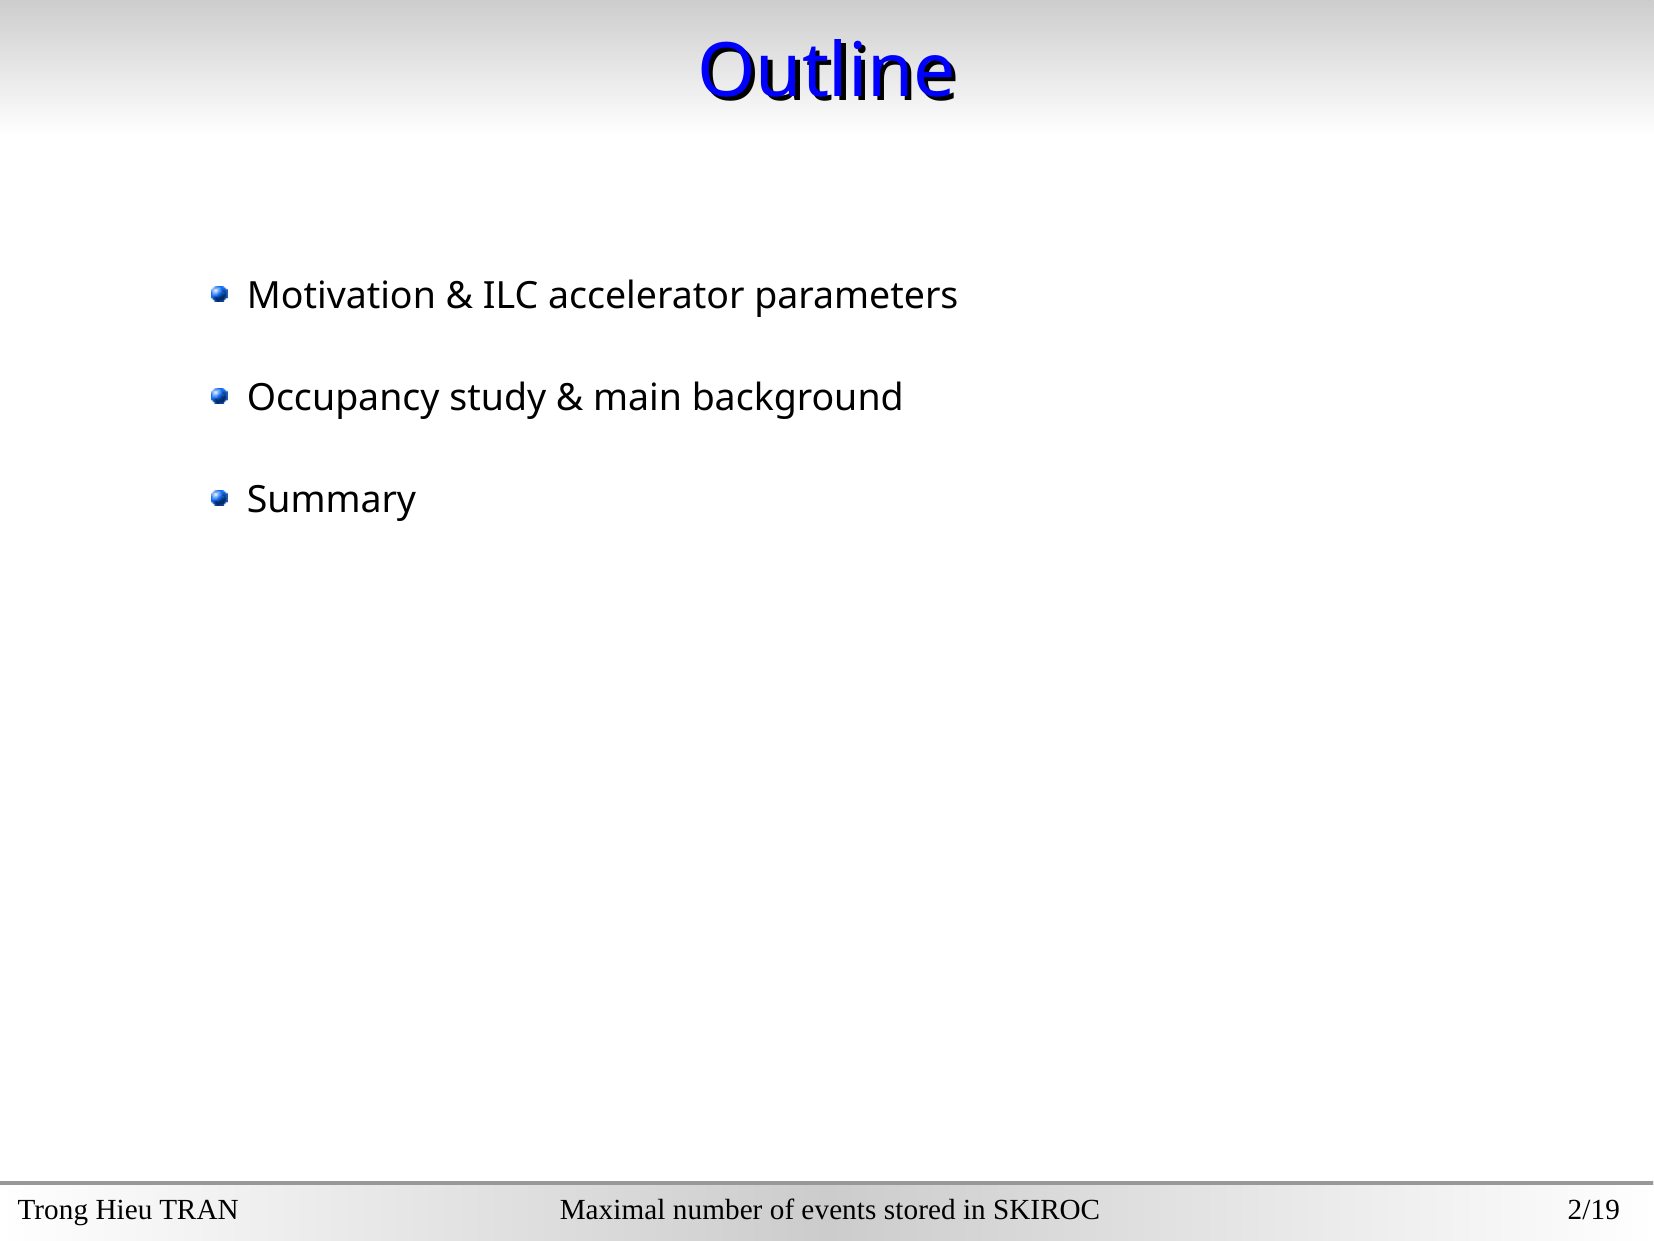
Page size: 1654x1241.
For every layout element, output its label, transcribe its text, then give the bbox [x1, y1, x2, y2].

text_box Motivation & ILC accelerator parameters Occupancy study & main background Summary [196, 210, 1472, 487]
title Outline [0, 0, 1654, 136]
picture [211, 490, 228, 506]
